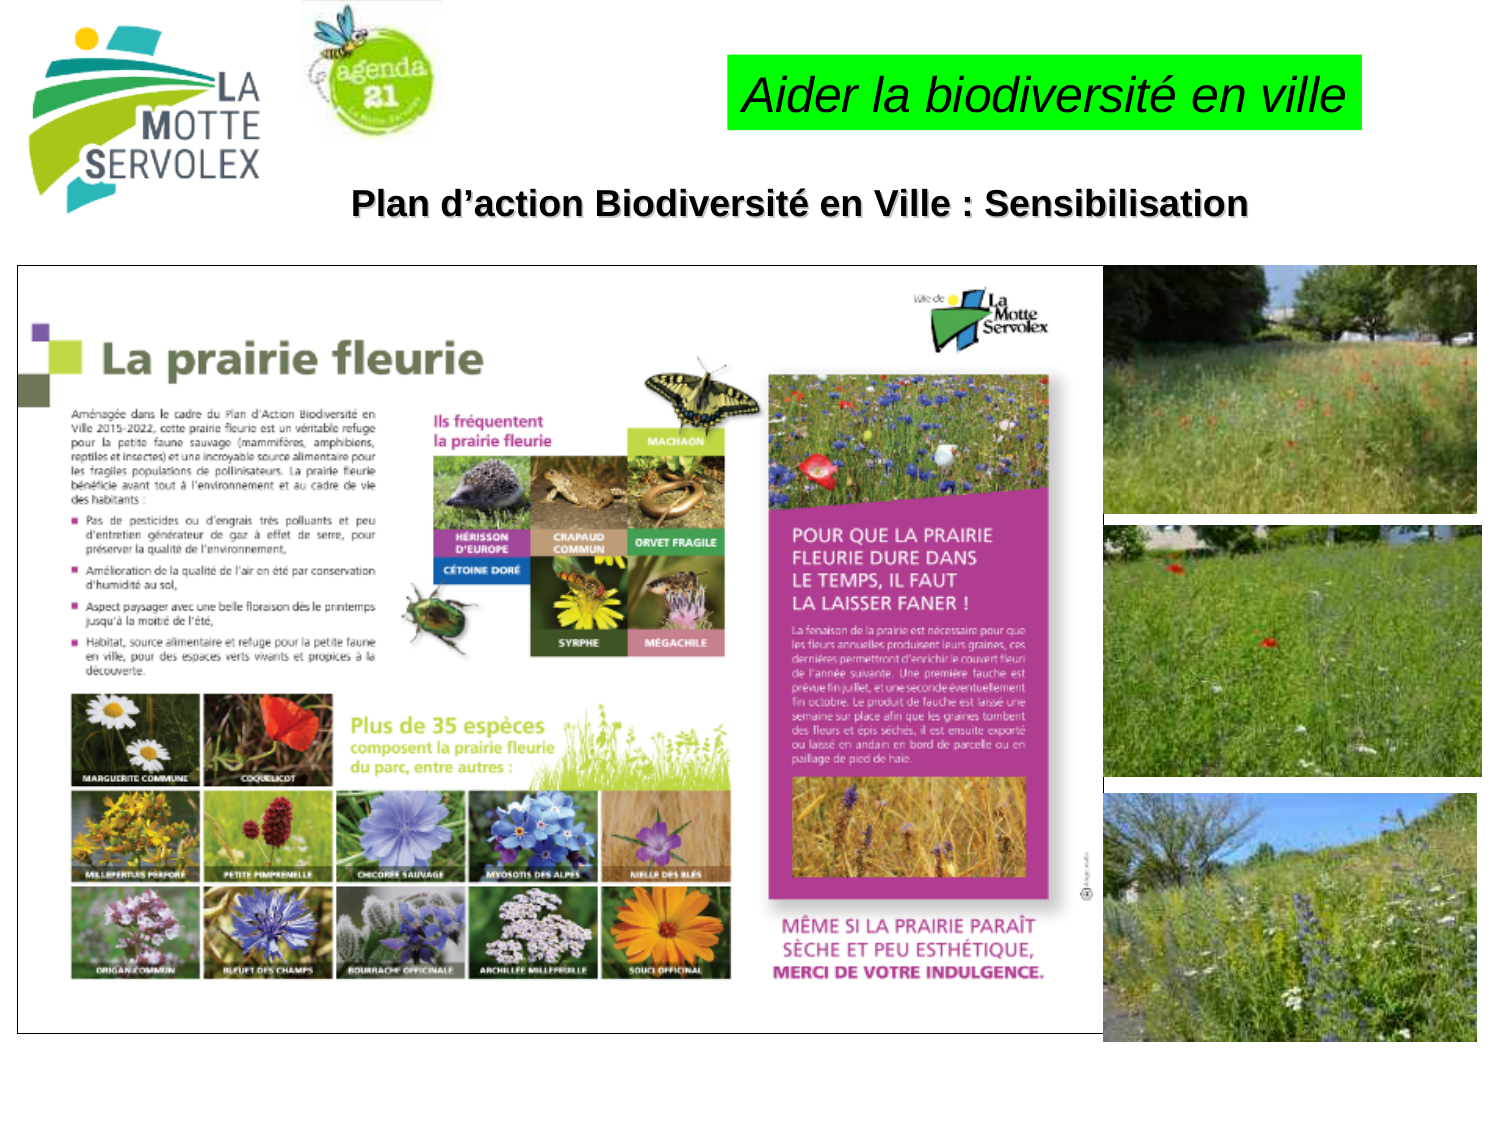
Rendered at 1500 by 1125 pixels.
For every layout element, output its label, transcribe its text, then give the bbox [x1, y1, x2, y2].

text_box Plan d’action Biodiversité en Ville : Sensibilisation [336, 171, 1266, 233]
text_box Aider la biodiversité en ville [727, 54, 1362, 131]
picture [17, 0, 1500, 1125]
picture [301, 0, 443, 142]
picture [11, 8, 278, 232]
